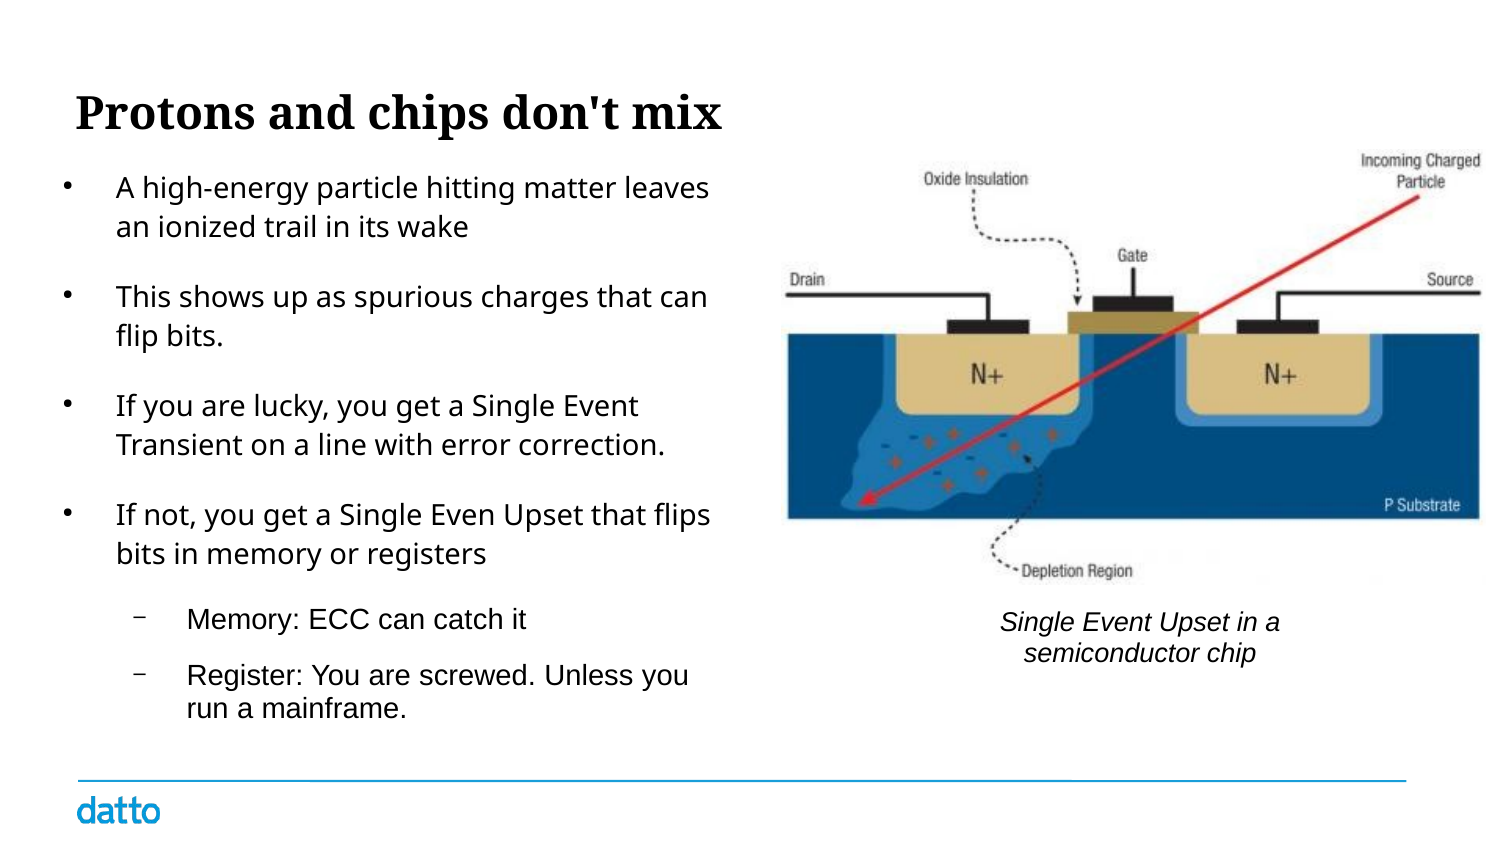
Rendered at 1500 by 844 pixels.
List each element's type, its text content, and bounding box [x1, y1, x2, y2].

picture [77, 796, 91, 808]
list A high-energy particle hitting matter leaves an ionized trail in its wake This shows up as spurious charges that can flip bits. If you are lucky, you get a Single Event Transient on a line with error correction. If not, you get a Single Even Upset that flips bits in memory or registers Memory: ECC can catch it Register: You are screwed. Unless you run a mainframe. [45, 167, 736, 796]
title Protons and chips don't mix [75, 51, 1404, 172]
picture [146, 808, 156, 819]
picture [95, 796, 133, 824]
picture [82, 808, 91, 819]
picture [136, 796, 160, 824]
text_box Single Event Upset in a semiconductor chip [960, 600, 1321, 676]
picture [122, 808, 133, 824]
picture [781, 149, 1486, 585]
